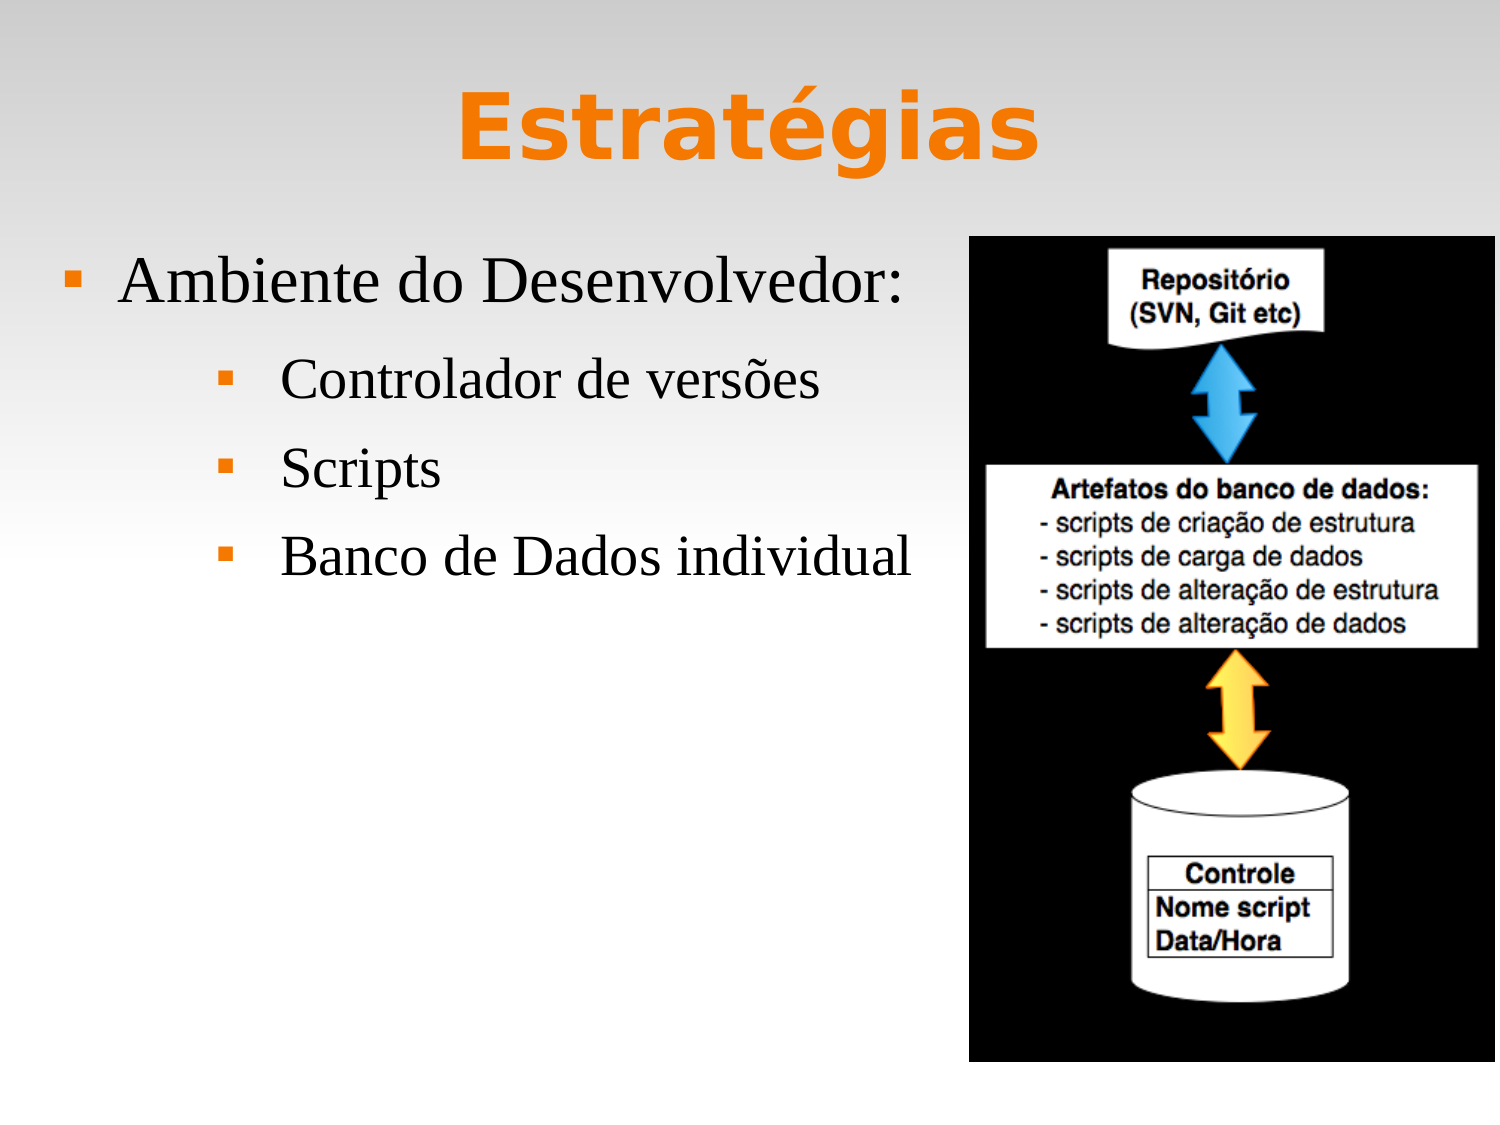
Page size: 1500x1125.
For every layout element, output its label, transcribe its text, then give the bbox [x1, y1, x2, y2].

list Ambiente do Desenvolvedor: Controlador de versões Scripts Banco de Dados individual [29, 243, 1469, 1072]
title Estratégias [29, 38, 1469, 218]
picture [969, 236, 1495, 1062]
